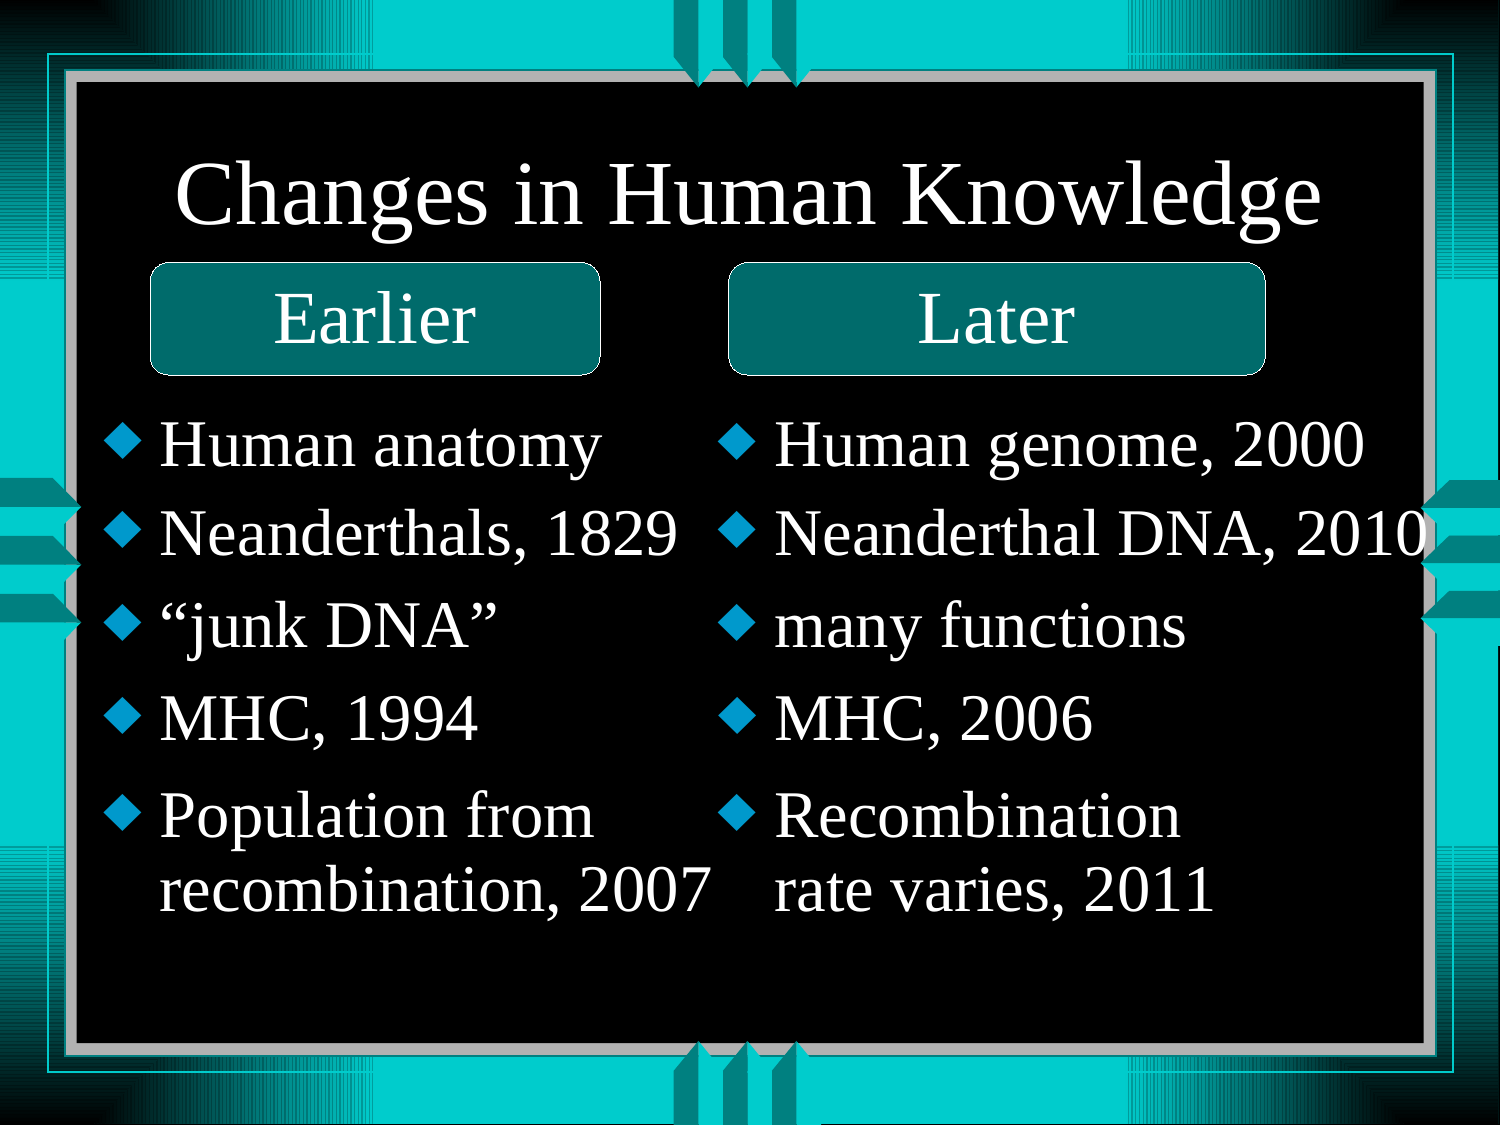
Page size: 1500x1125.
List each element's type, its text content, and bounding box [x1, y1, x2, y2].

list Neanderthal DNA, 2010 [717, 495, 1500, 570]
list many functions [717, 588, 1281, 663]
list Neanderthals, 1829 [103, 495, 717, 570]
list MHC, 1994 [103, 681, 667, 756]
list Human anatomy [103, 407, 717, 482]
list Recombination rate varies, 2011 [717, 778, 1281, 927]
text_box Earlier [150, 262, 601, 376]
list MHC, 2006 [718, 681, 1281, 756]
title Changes in Human Knowledge [112, 99, 1388, 288]
list Human genome, 2000 [717, 407, 1495, 482]
list “junk DNA” [103, 588, 717, 663]
text_box Later [728, 262, 1266, 376]
list Population from recombination, 2007 [103, 777, 716, 927]
